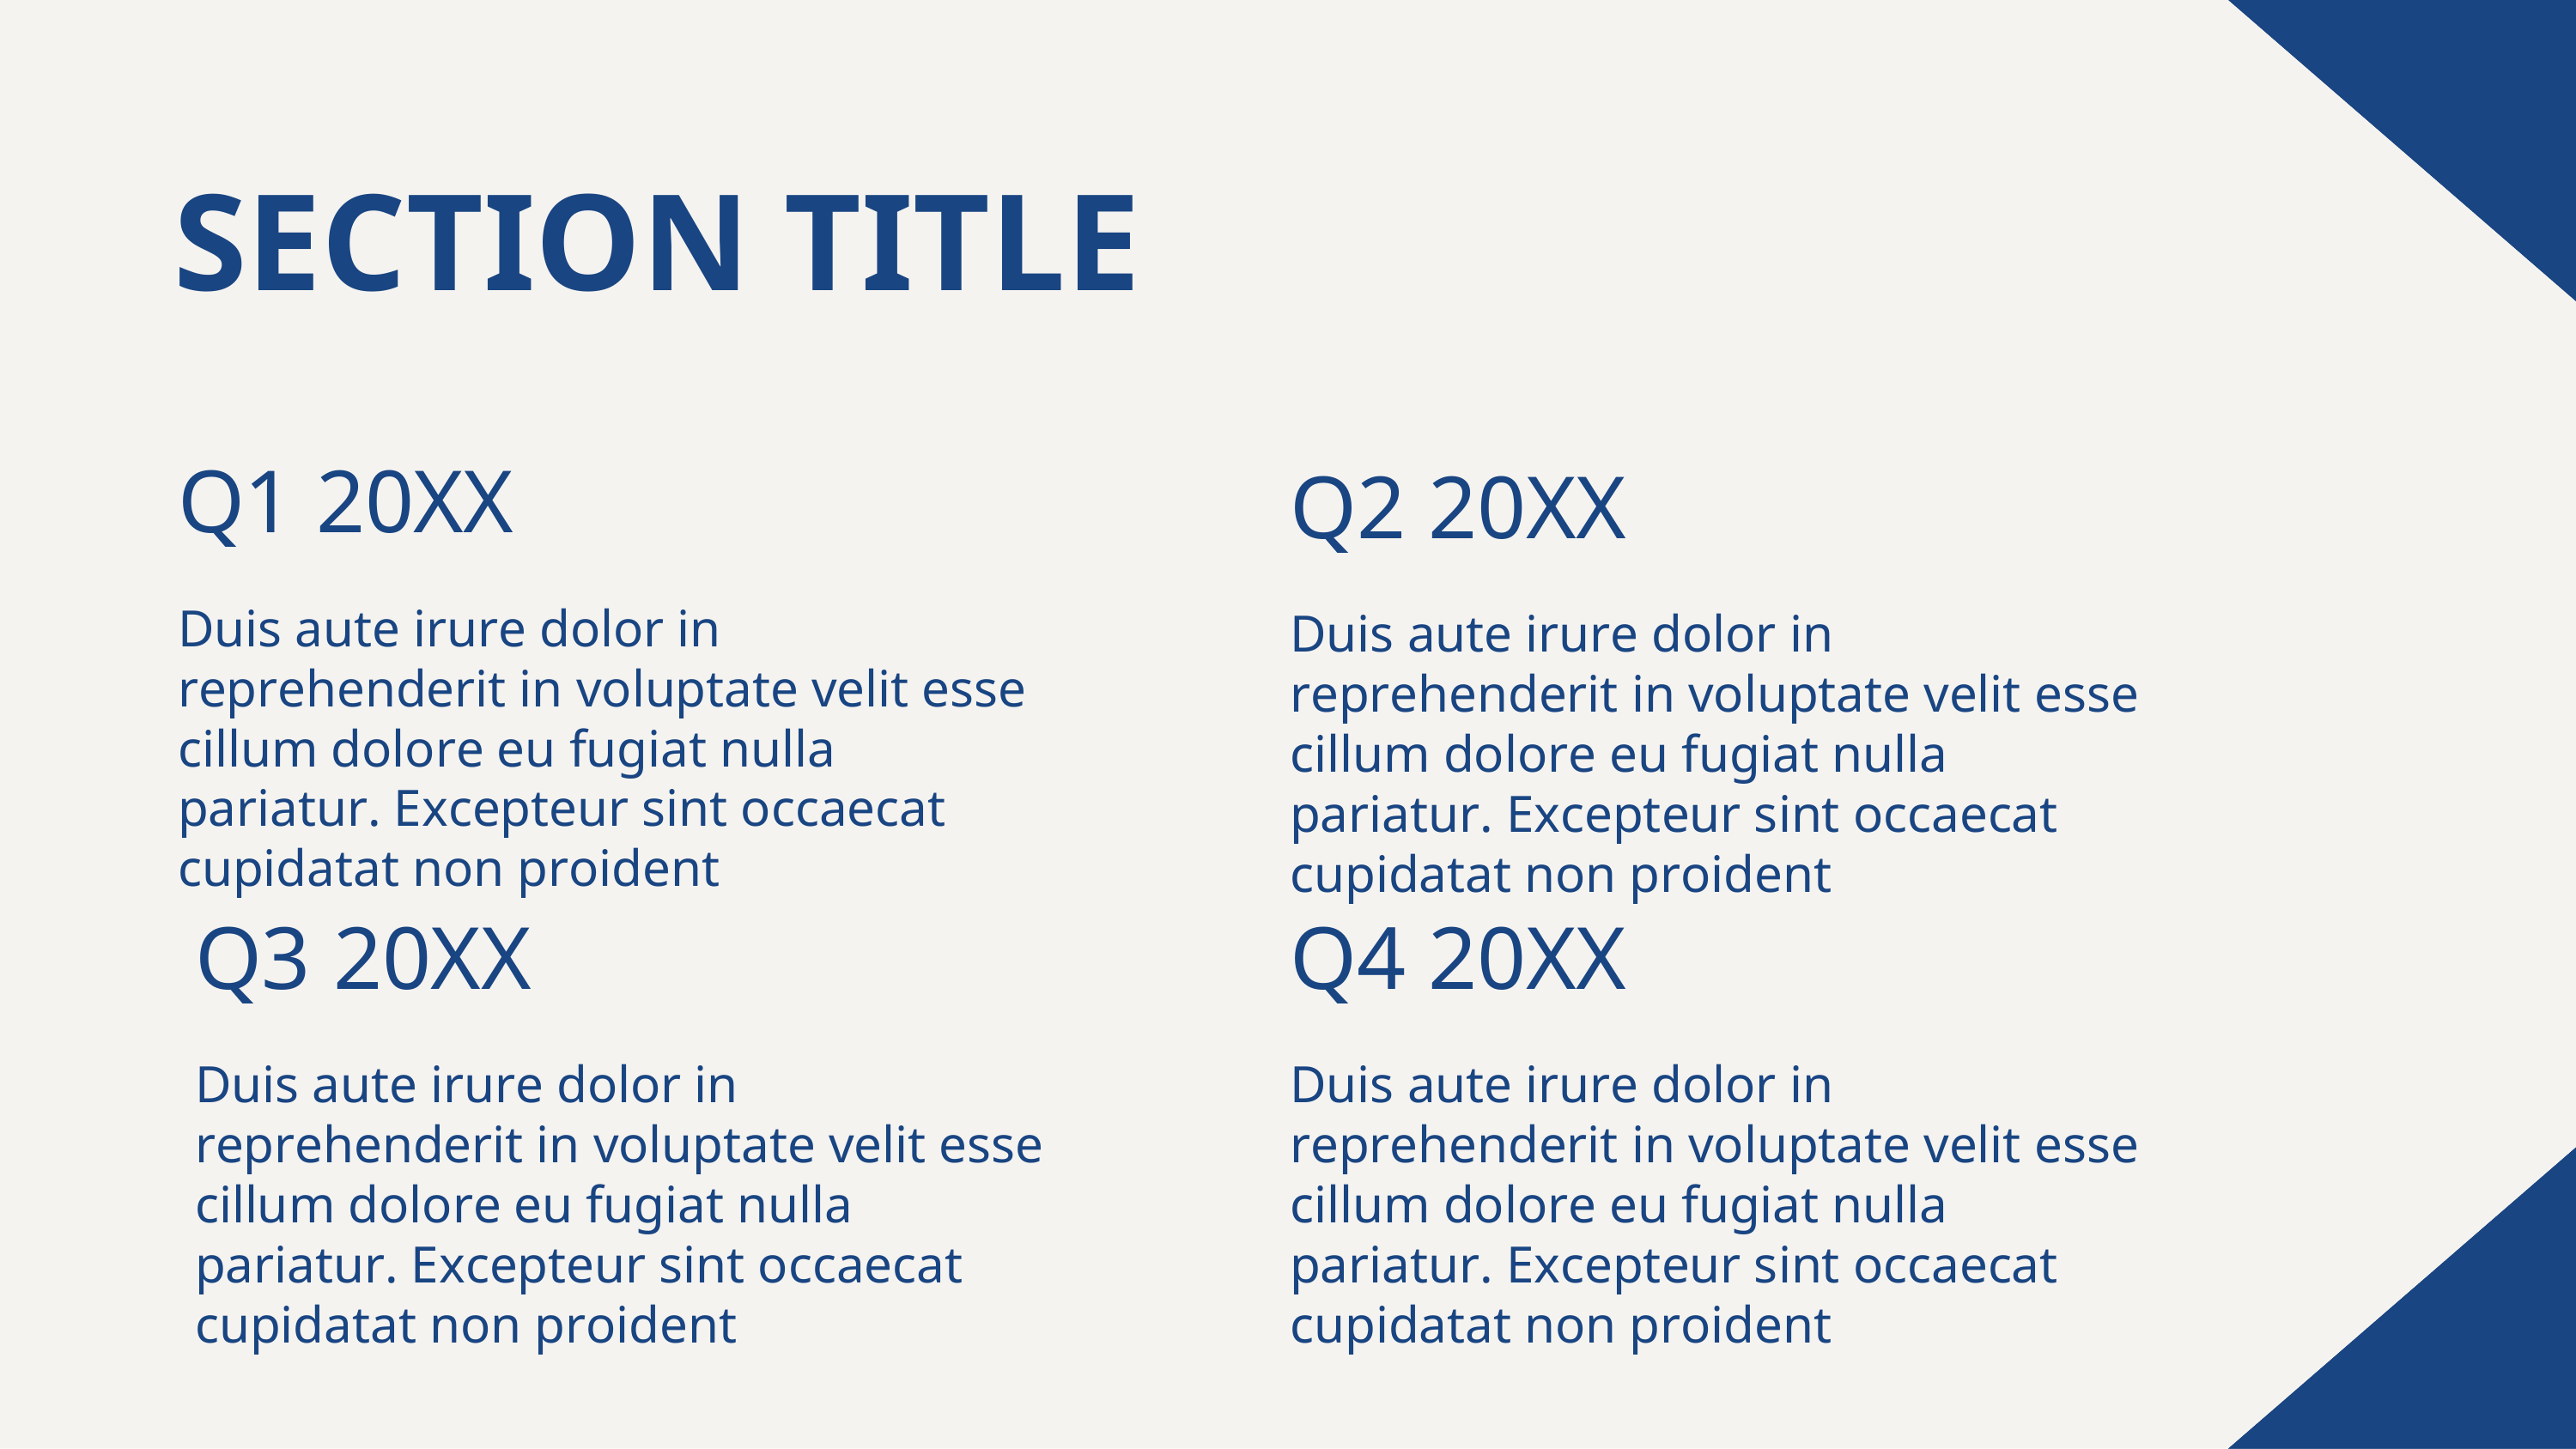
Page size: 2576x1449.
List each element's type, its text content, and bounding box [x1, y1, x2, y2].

text_box Q2 20XX Duis aute irure dolor in reprehenderit in voluptate velit esse cillum dolore eu fugiat nulla pariatur. Excepteur sint occaecat cupidatat non proident [1288, 451, 2143, 843]
text_box [2228, 0, 2576, 301]
text_box Q4 20XX Duis aute irure dolor in reprehenderit in voluptate velit esse cillum dolore eu fugiat nulla pariatur. Excepteur sint occaecat cupidatat non proident [1288, 901, 2143, 1294]
text_box Q1 20XX Duis aute irure dolor in reprehenderit in voluptate velit esse cillum dolore eu fugiat nulla pariatur. Excepteur sint occaecat cupidatat non proident [176, 445, 1031, 838]
text_box Q3 20XX Duis aute irure dolor in reprehenderit in voluptate velit esse cillum dolore eu fugiat nulla pariatur. Excepteur sint occaecat cupidatat non proident [193, 901, 1048, 1294]
title SECTION TITLE [172, 155, 1858, 319]
text_box [2228, 1147, 2576, 1449]
